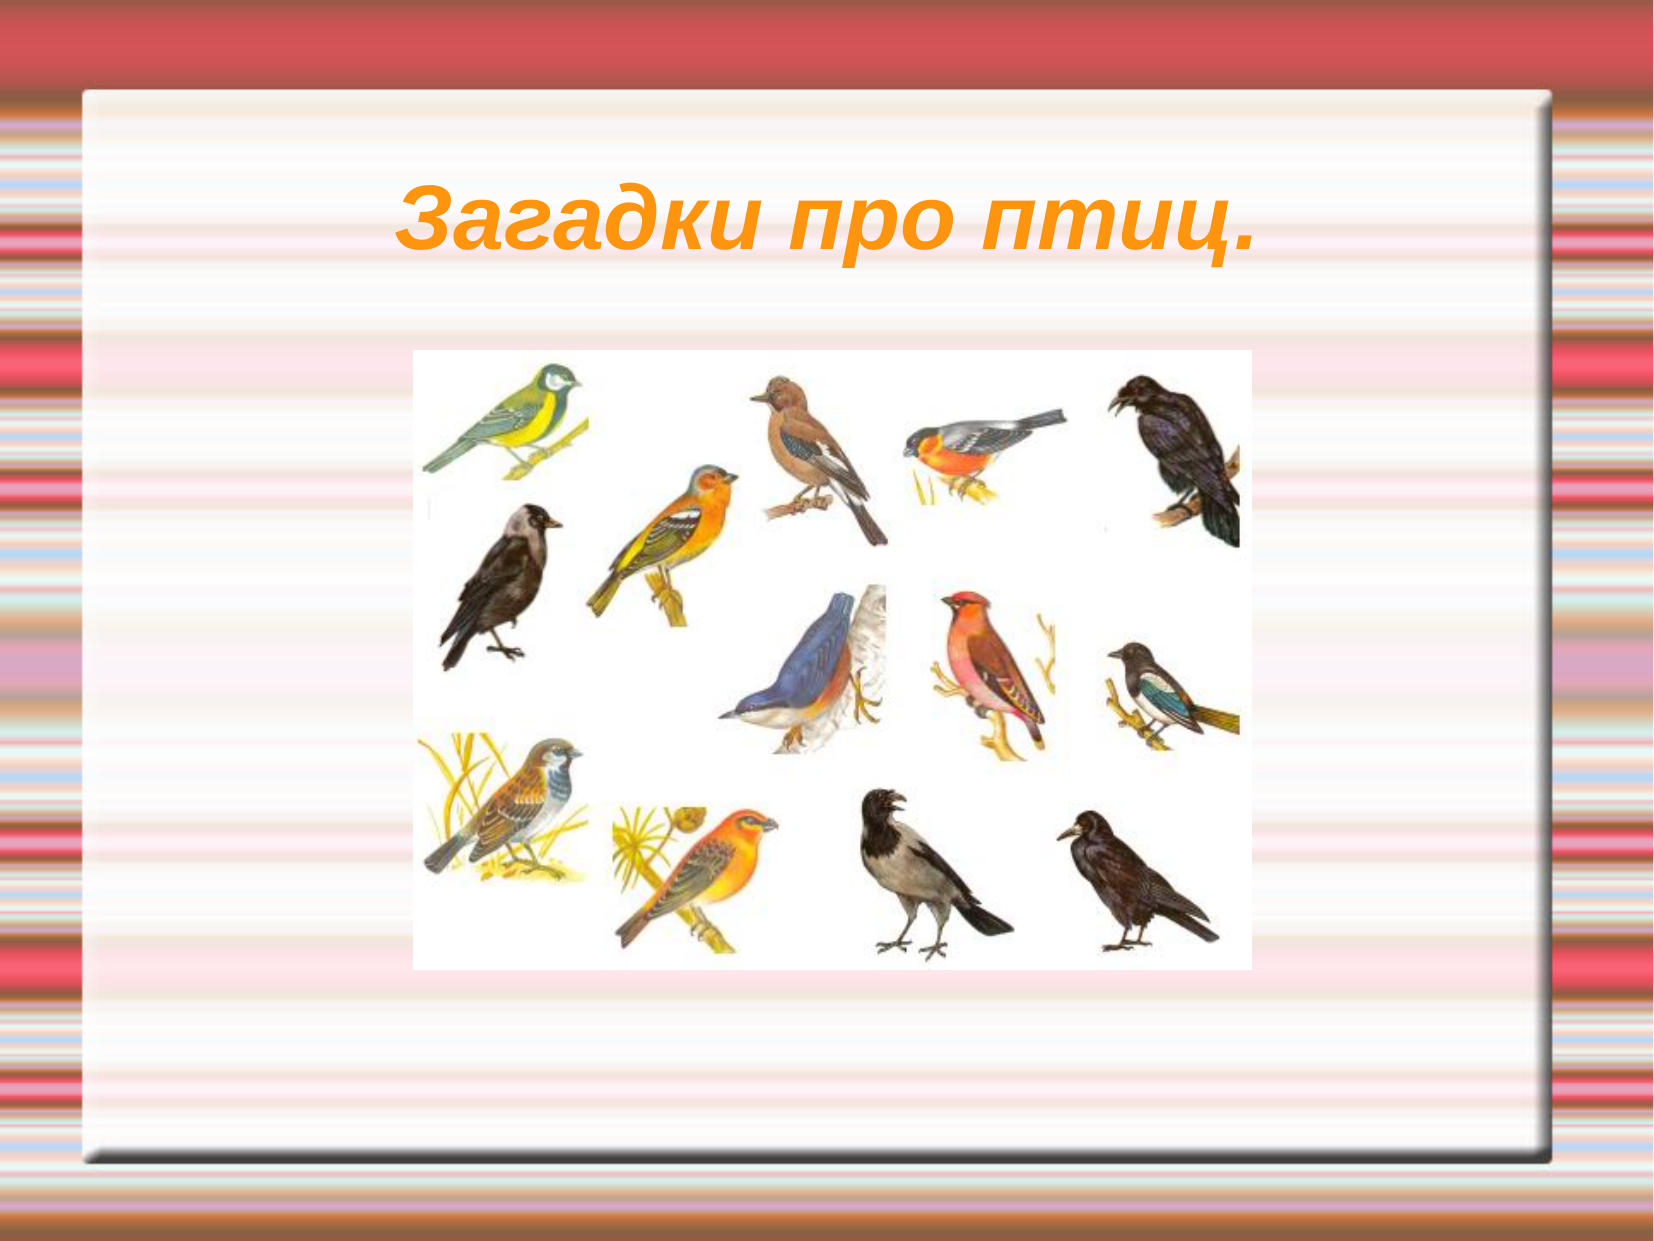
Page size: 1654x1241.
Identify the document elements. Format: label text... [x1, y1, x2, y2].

title Загадки про птиц. [121, 114, 1534, 322]
picture [0, 0, 1654, 1241]
